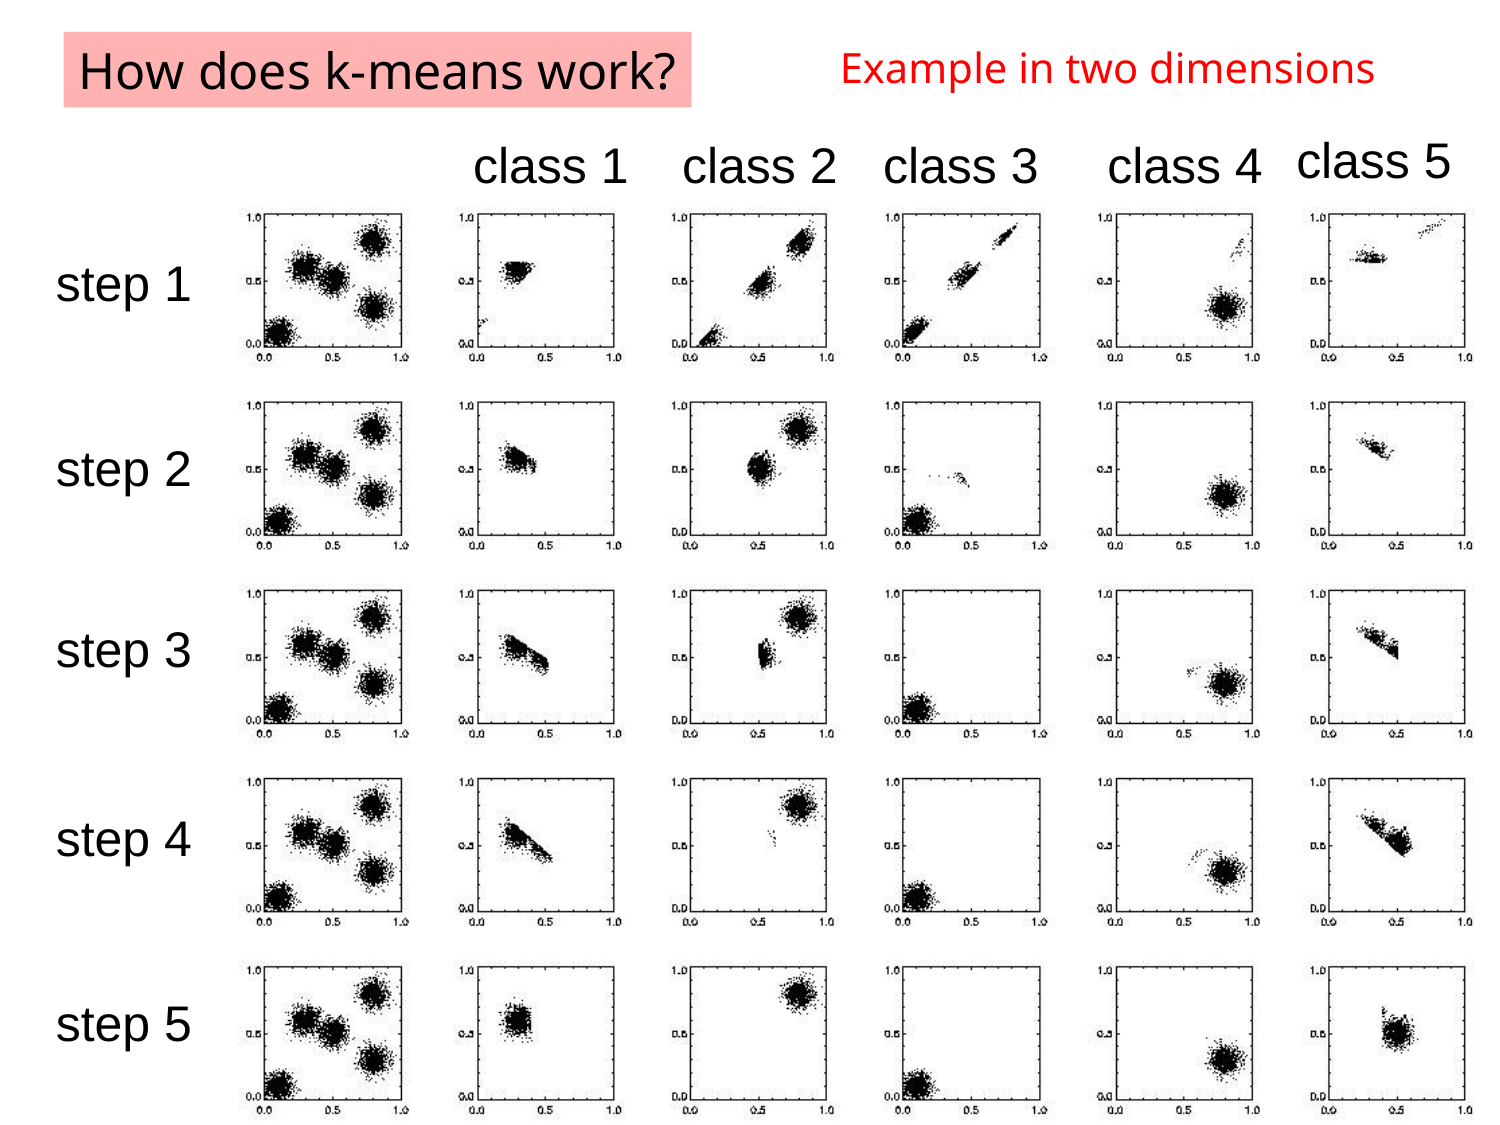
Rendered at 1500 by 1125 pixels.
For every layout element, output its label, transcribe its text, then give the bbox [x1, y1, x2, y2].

text_box step 3 [41, 609, 208, 686]
text_box step 4 [41, 798, 208, 875]
text_box class 5 [1281, 121, 1467, 197]
text_box class 2 [667, 125, 853, 201]
text_box step 2 [41, 428, 208, 504]
text_box class 3 [868, 125, 1054, 201]
text_box How does k-means work? [63, 31, 692, 108]
picture [206, 196, 1483, 1125]
text_box Example in two dimensions [825, 34, 1366, 100]
text_box class 1 [458, 125, 644, 201]
text_box step 5 [41, 983, 208, 1060]
text_box class 4 [1092, 125, 1278, 201]
text_box step 1 [41, 243, 208, 319]
